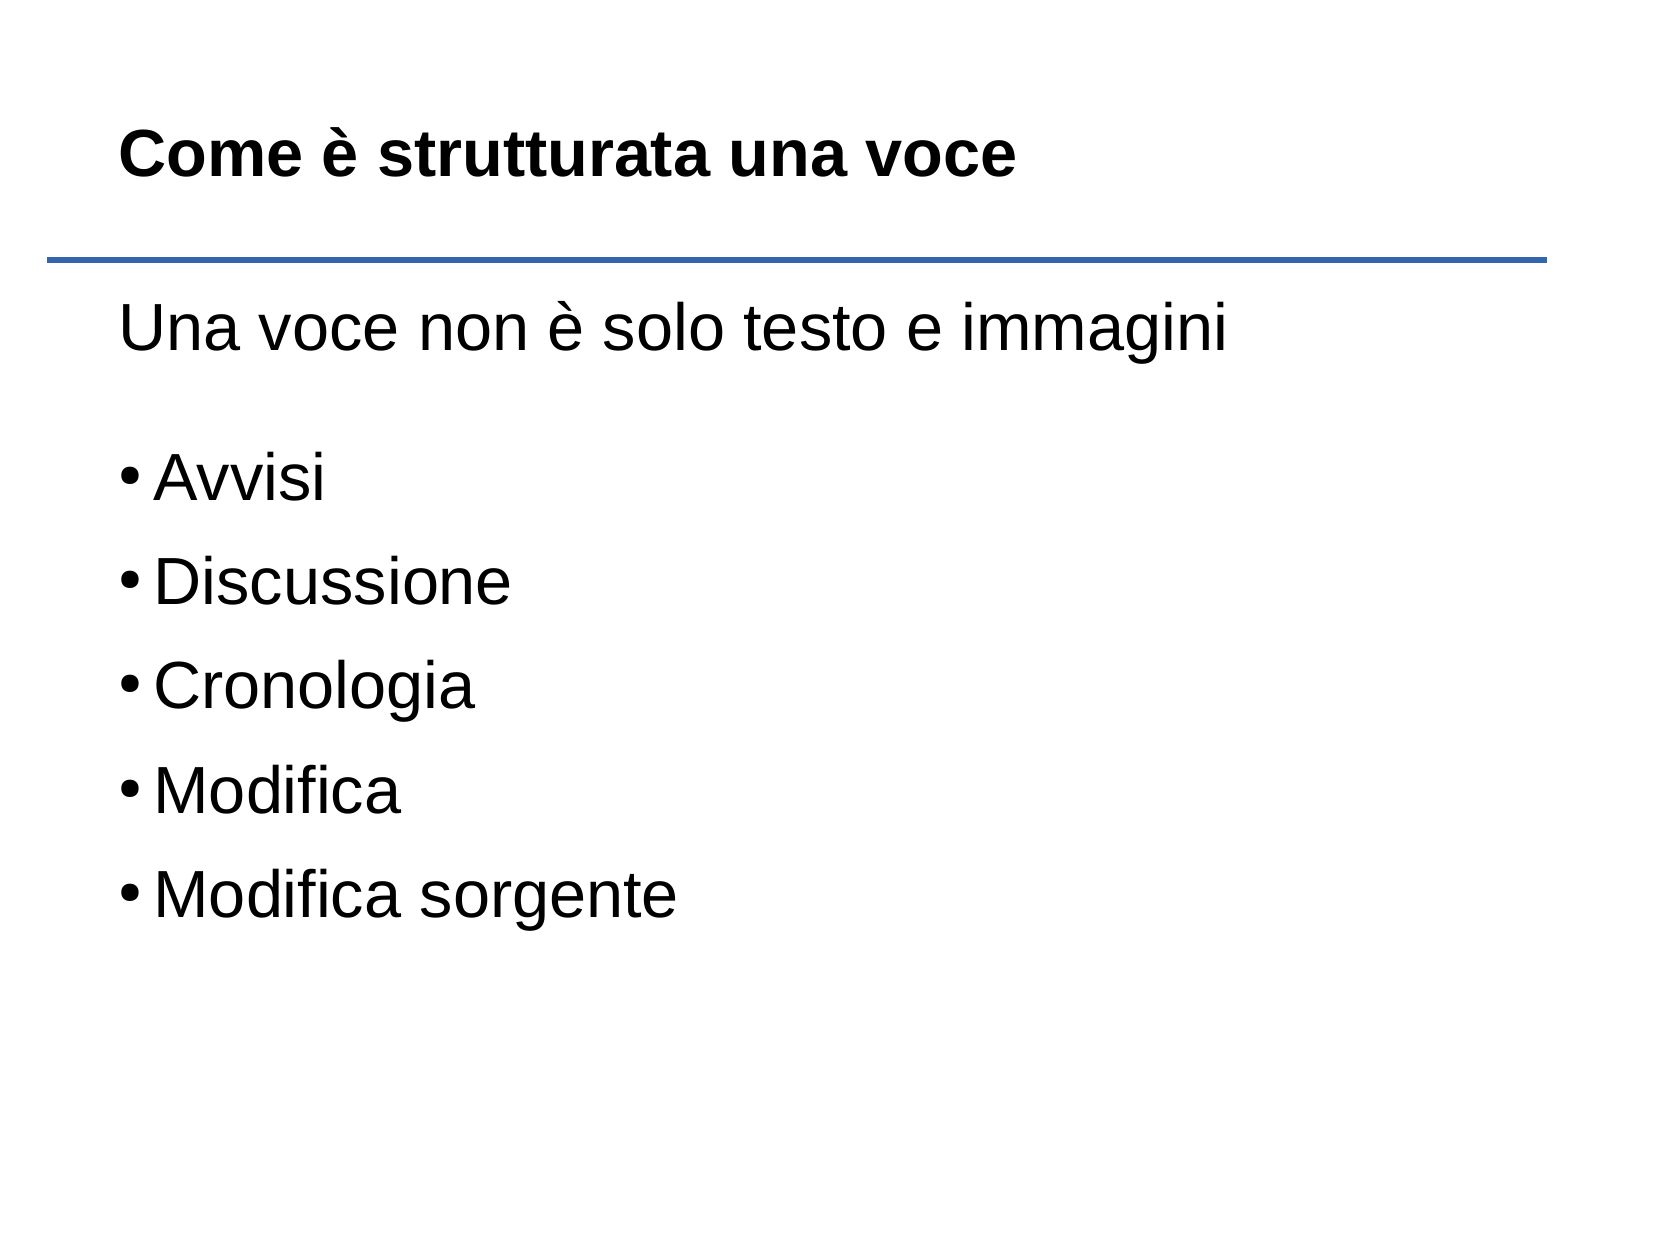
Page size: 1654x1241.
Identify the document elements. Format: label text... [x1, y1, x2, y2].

title Come è strutturata una voce [118, 49, 1571, 257]
subtitle Una voce non è solo testo e immagini Avvisi Discussione Cronologia Modifica Modifica sorgente [118, 290, 1571, 1170]
